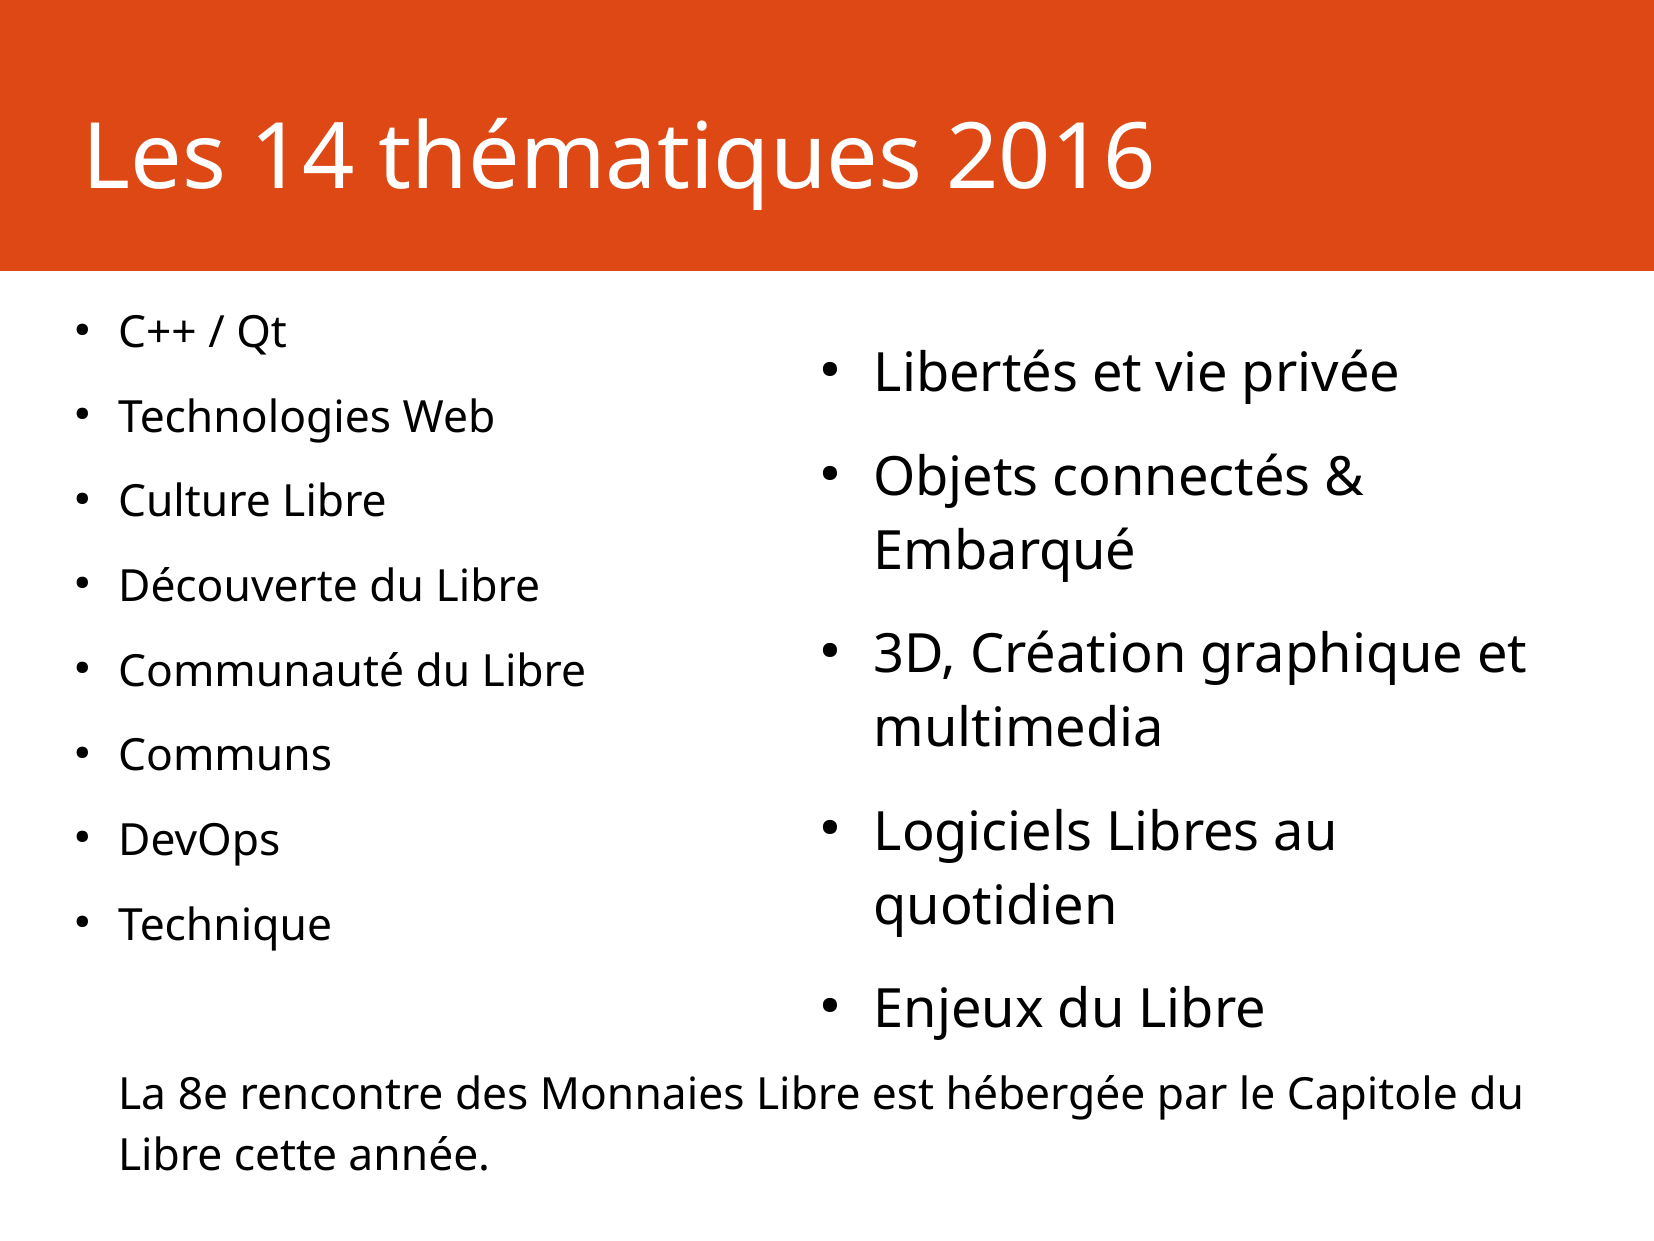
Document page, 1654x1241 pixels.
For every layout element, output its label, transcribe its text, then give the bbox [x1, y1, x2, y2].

list C++ / Qt Technologies Web Culture Libre Découverte du Libre Communauté du Libre Communs DevOps Technique La 8e rencontre des Monnaies Libre est hébergée par le Capitole du Libre cette année. [60, 300, 1549, 1186]
title Les 14 thématiques 2016 [82, 49, 1571, 257]
text_box [0, 0, 1654, 271]
list Libertés et vie privée Objets connectés & Embarqué 3D, Création graphique et multimedia Logiciels Libres au quotidien Enjeux du Libre [802, 225, 1571, 1171]
